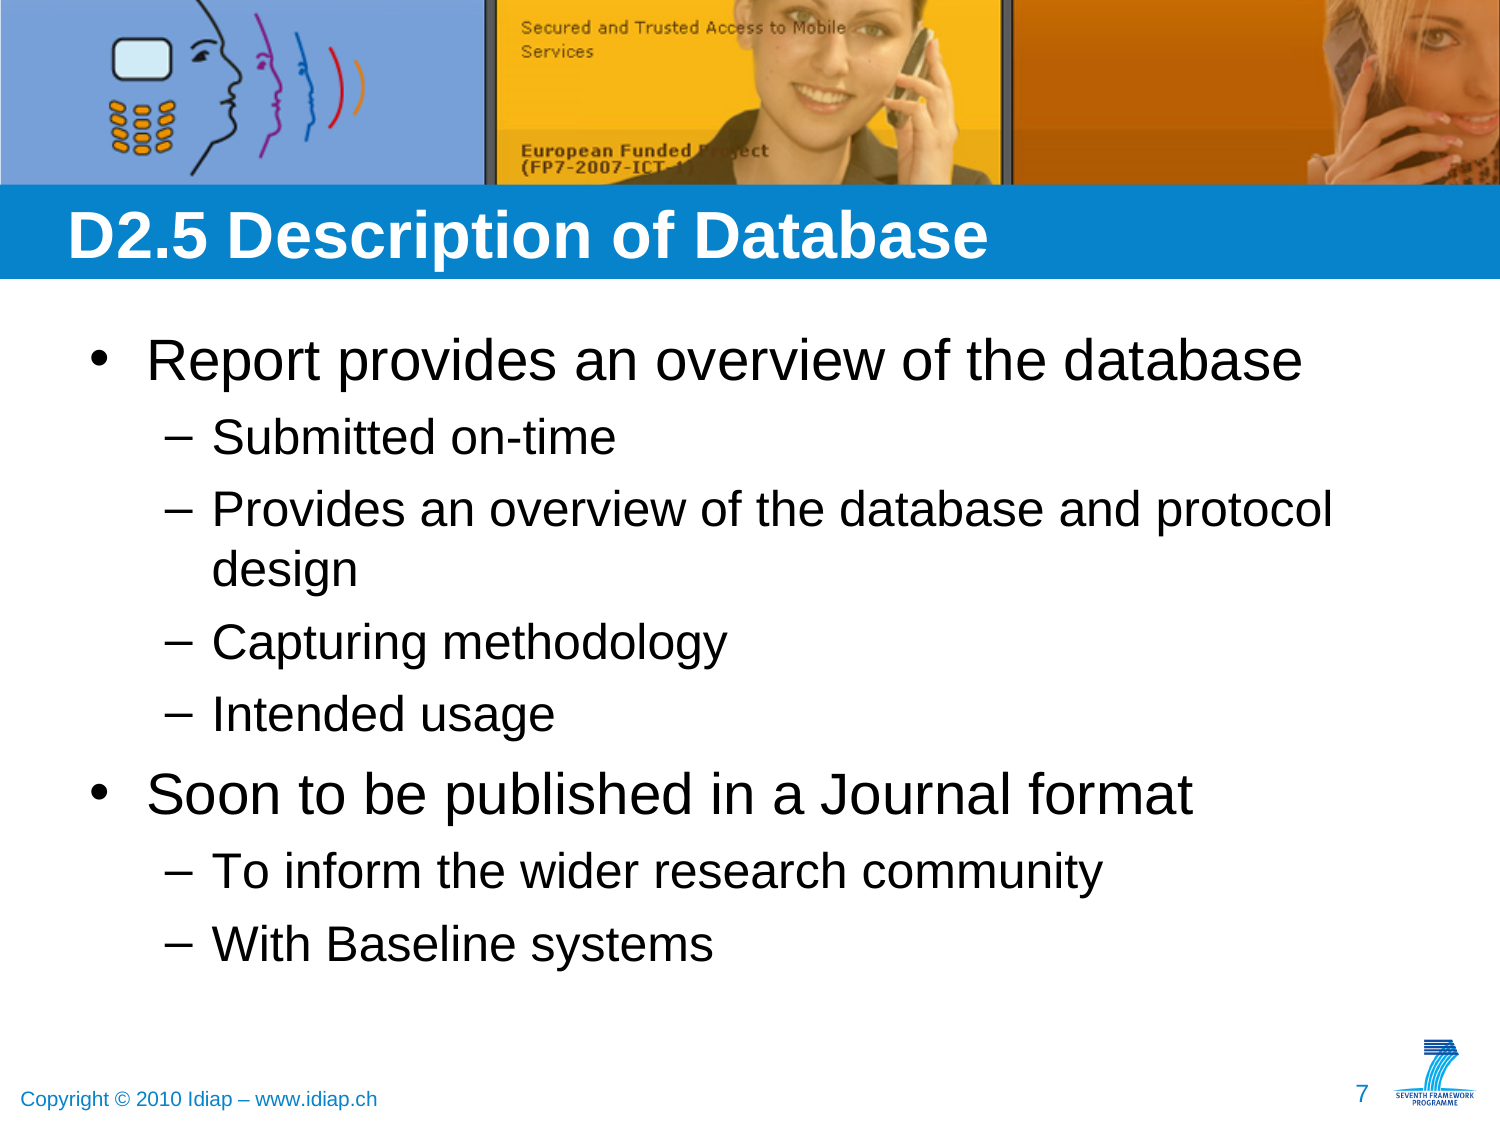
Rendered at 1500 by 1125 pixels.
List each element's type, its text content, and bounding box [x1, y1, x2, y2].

title D2.5 Description of Database [53, 183, 1437, 280]
list Report provides an overview of the database Submitted on-time Provides an overview of the database and protocol design Capturing methodology Intended usage Soon to be published in a Journal format To inform the wider research community With Baseline systems [75, 314, 1447, 1073]
picture [1387, 1034, 1483, 1114]
picture [0, 0, 1500, 184]
